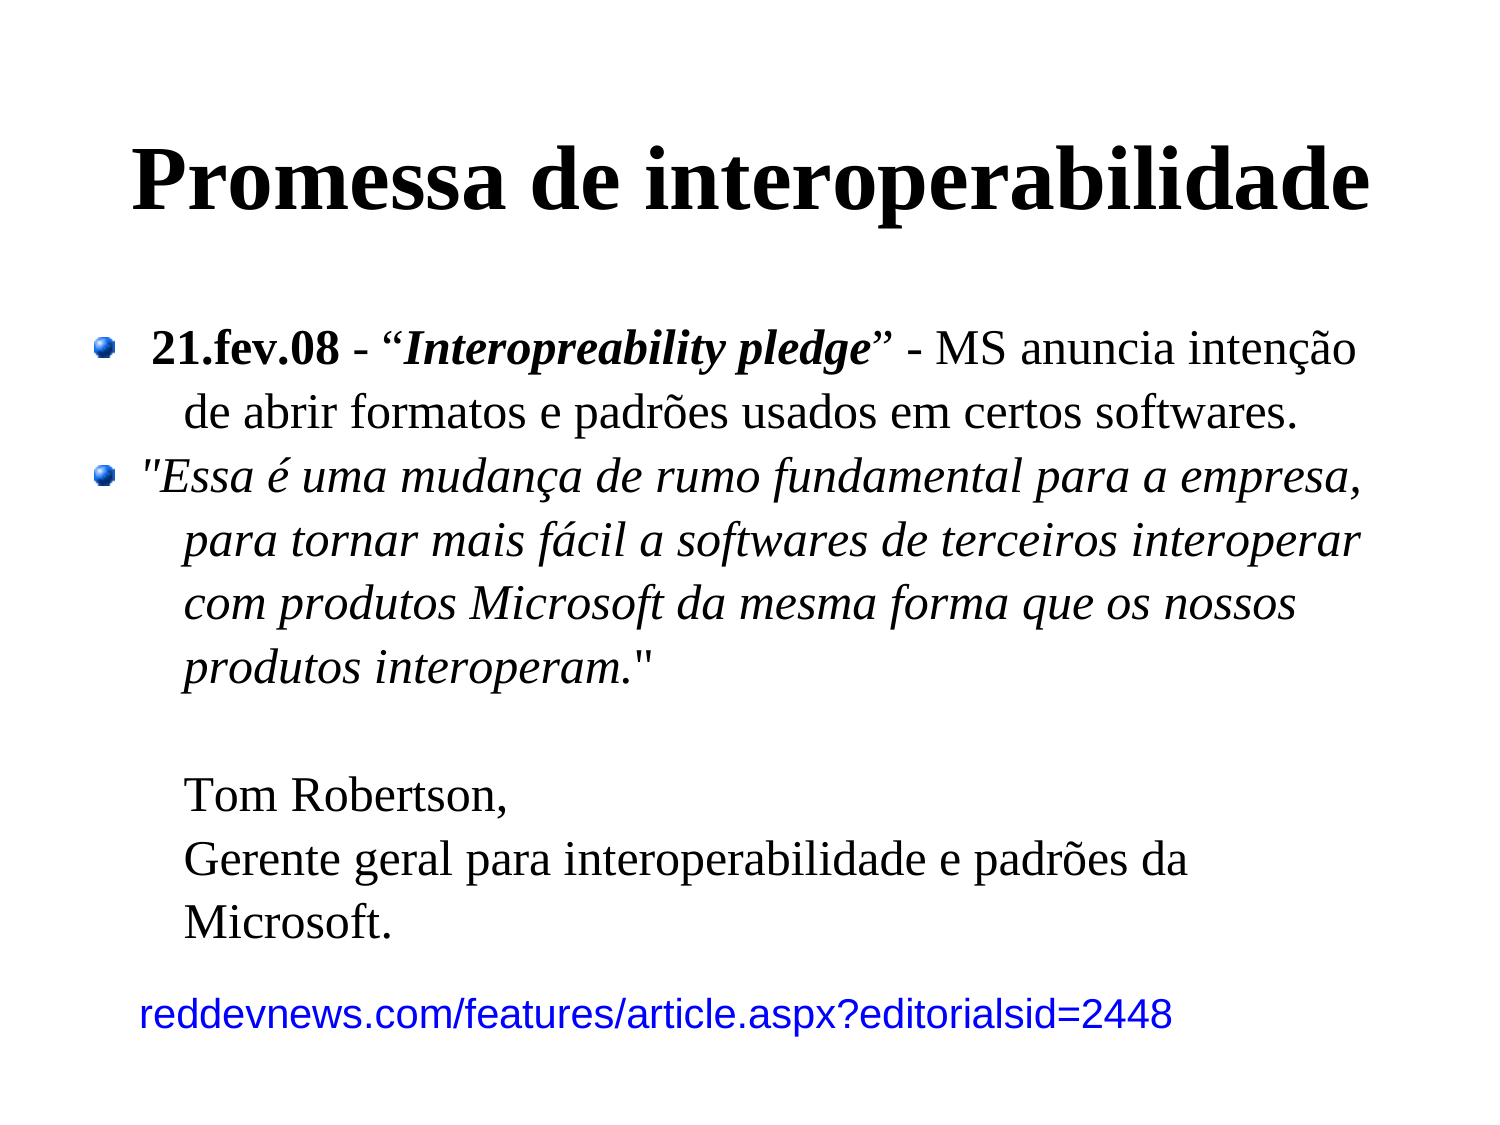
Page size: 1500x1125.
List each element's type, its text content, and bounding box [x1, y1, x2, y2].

text_box 21.fev.08 - “Interopreability pledge” - MS anuncia intenção de abrir formatos e padrões usados em certos softwares. "Essa é uma mudança de rumo fundamental para a empresa, para tornar mais fácil a softwares de terceiros interoperar com produtos Microsoft da mesma forma que os nossos produtos interoperam." Tom Robertson, Gerente geral para interoperabilidade e padrões da Microsoft. reddevnews.com/features/article.aspx?editorialsid=2448 [79, 304, 1421, 1054]
title Promessa de interoperabilidade [87, 52, 1416, 307]
